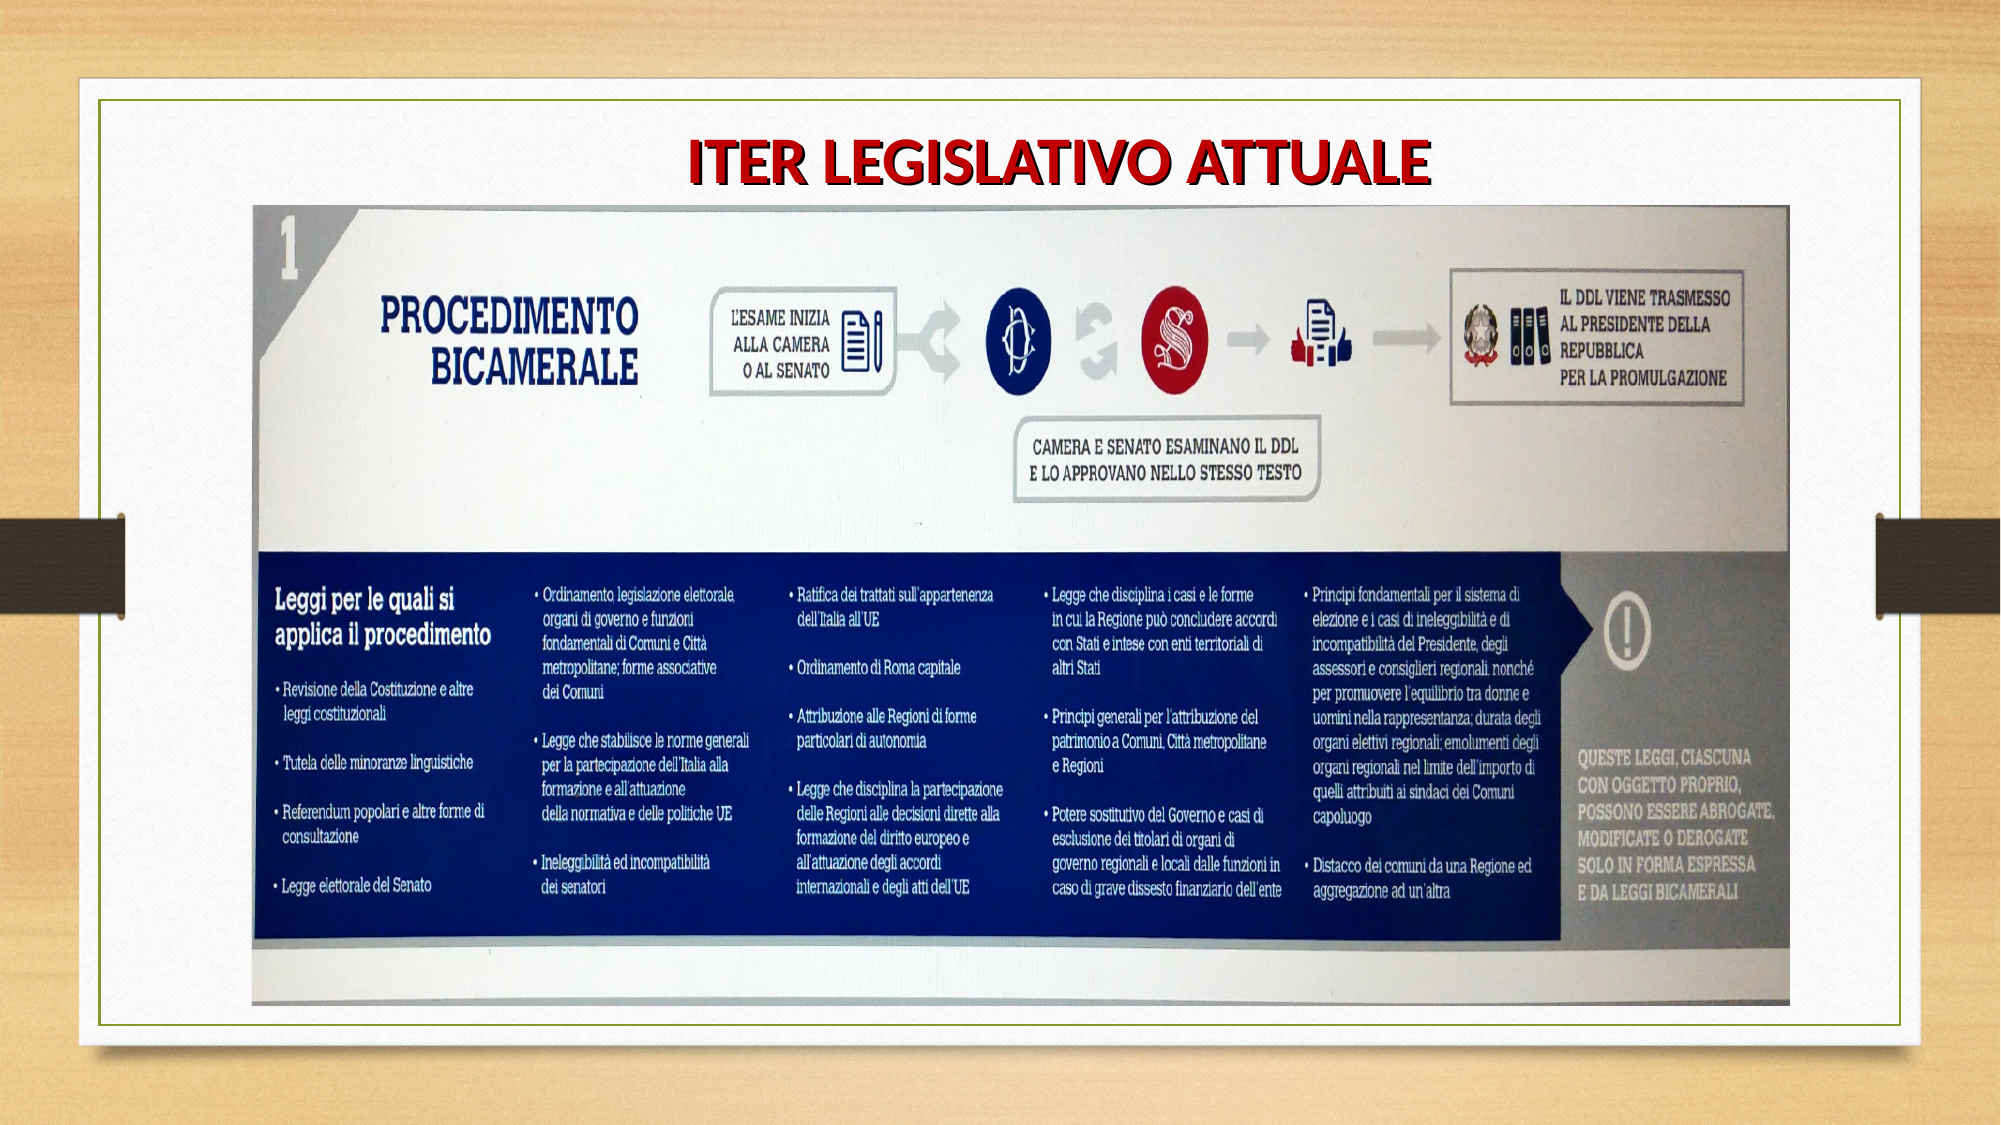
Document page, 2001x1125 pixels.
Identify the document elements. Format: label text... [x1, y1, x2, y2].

text_box ITER LEGISLATIVO ATTUALE [399, 108, 1719, 205]
picture [251, 204, 1790, 1006]
